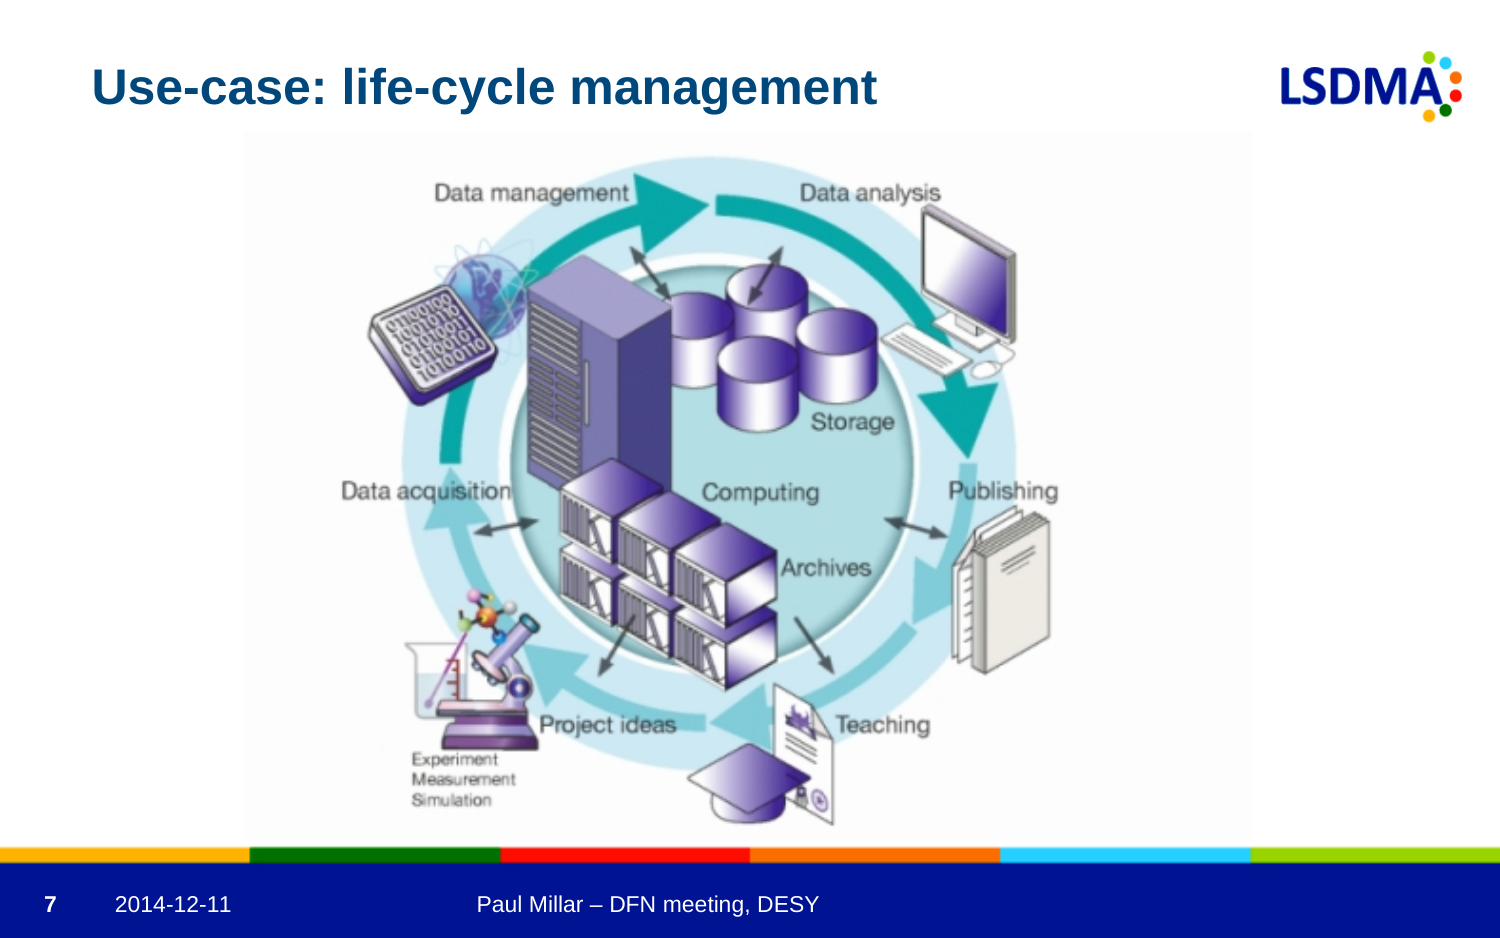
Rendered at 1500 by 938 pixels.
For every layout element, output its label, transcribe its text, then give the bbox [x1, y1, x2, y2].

picture [0, 0, 1500, 938]
title Use-case: life-cycle management [76, 45, 1247, 123]
